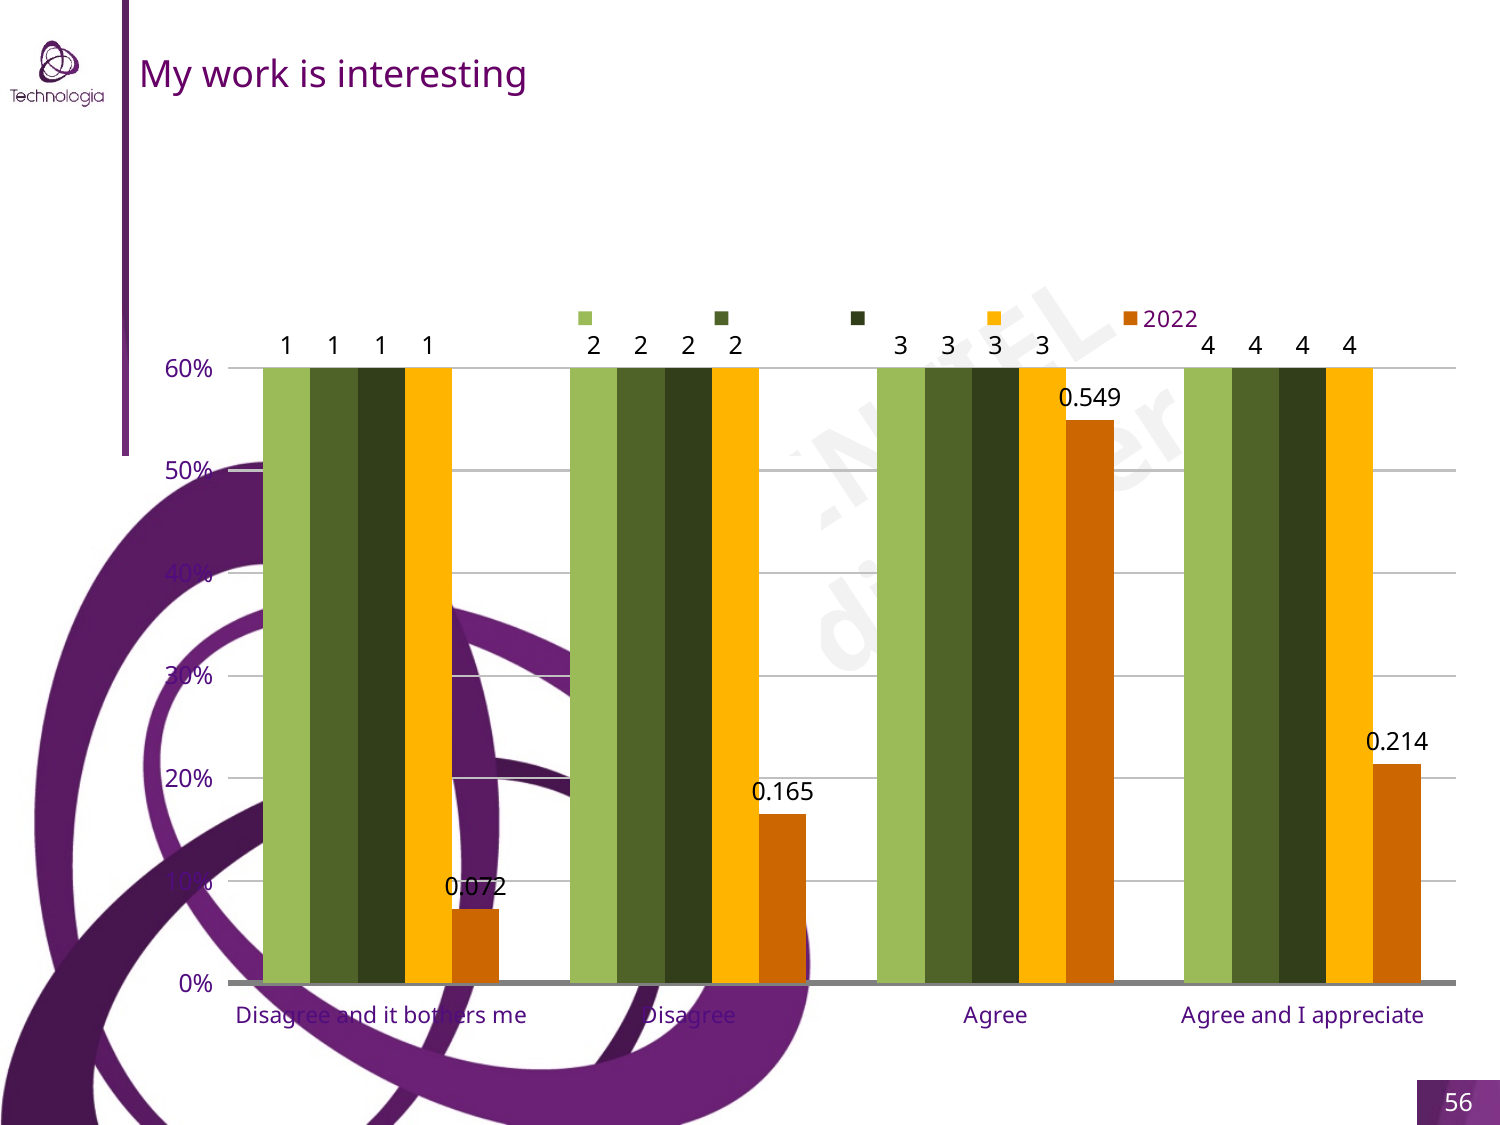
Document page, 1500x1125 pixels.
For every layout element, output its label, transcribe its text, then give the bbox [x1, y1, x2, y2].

picture [0, 33, 113, 114]
chart [123, 215, 1460, 1083]
picture [1417, 1080, 1500, 1125]
title My work is interesting [123, 42, 1282, 185]
picture [0, 0, 821, 1125]
